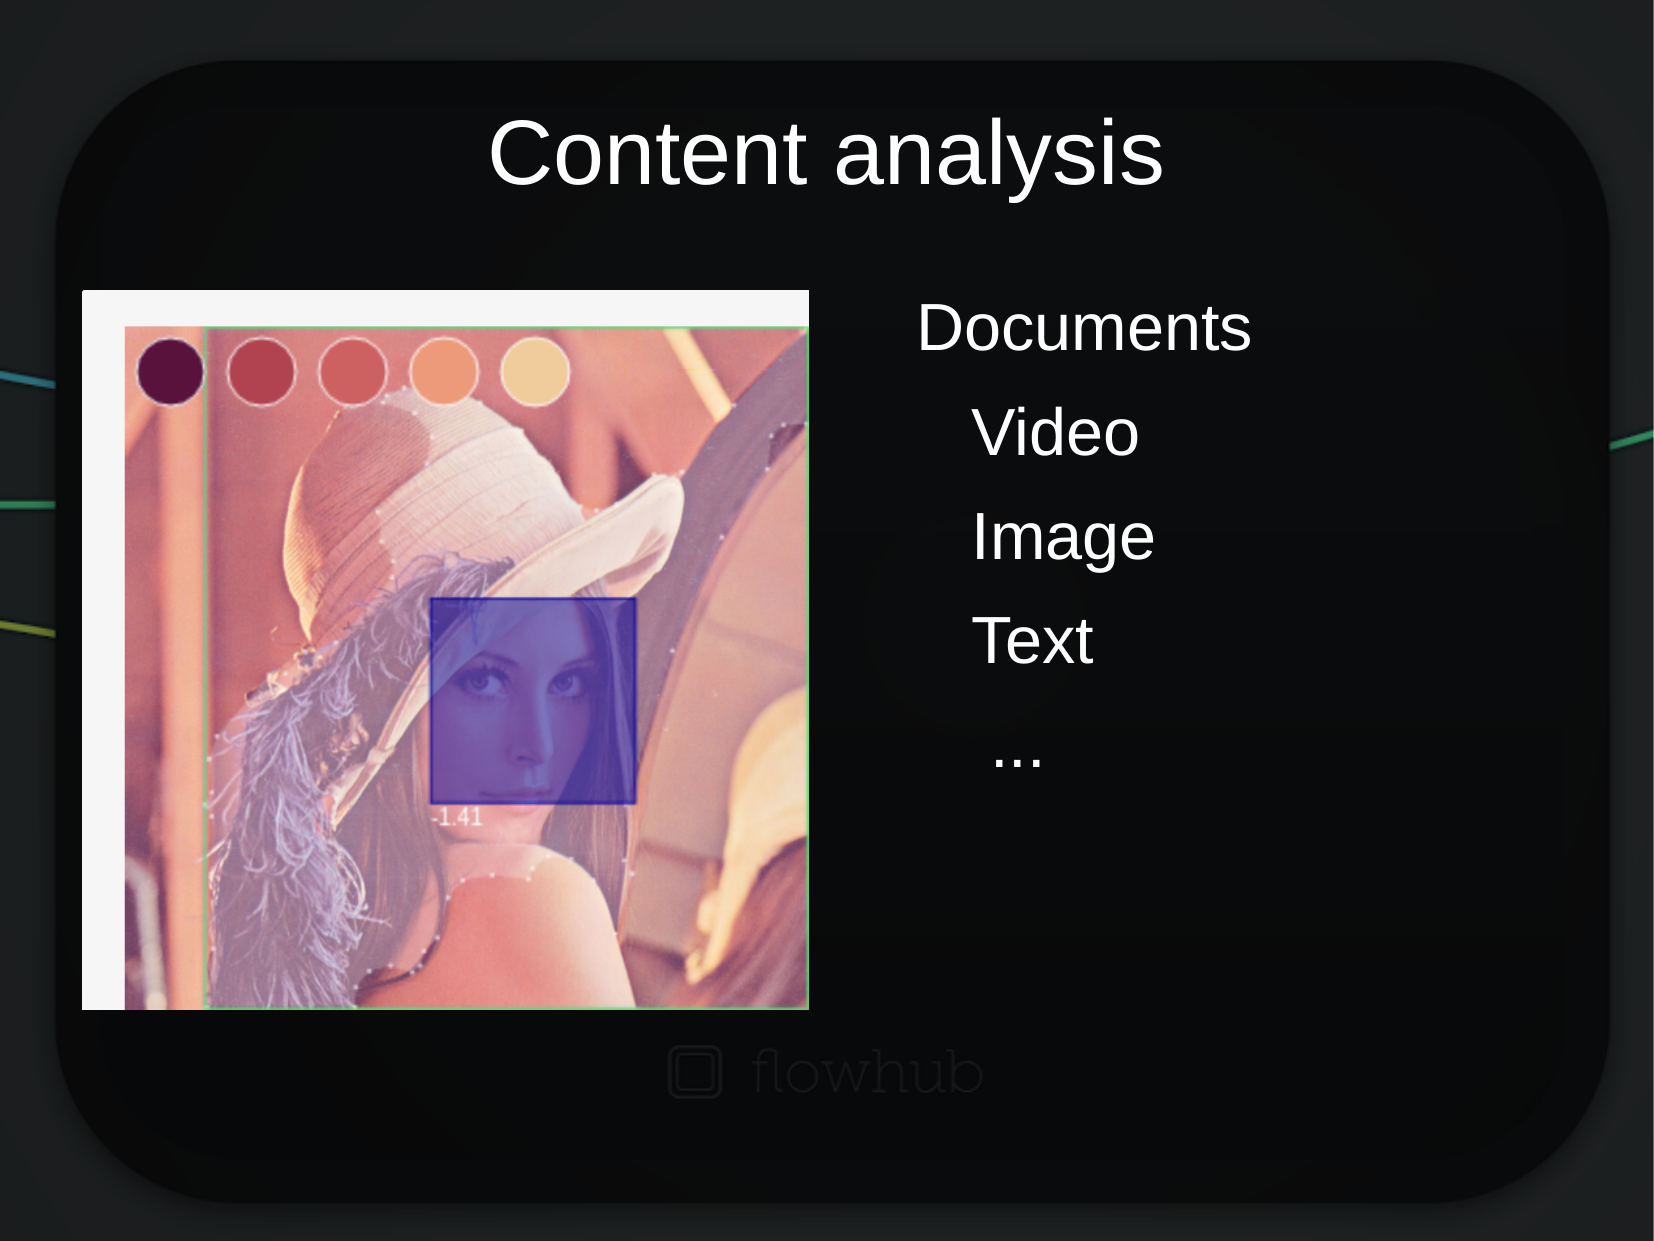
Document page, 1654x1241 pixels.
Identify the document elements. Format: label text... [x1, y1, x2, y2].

picture [0, 0, 1654, 1241]
list Documents Video Image Text ... [845, 290, 1572, 1010]
title Content analysis [82, 49, 1571, 257]
